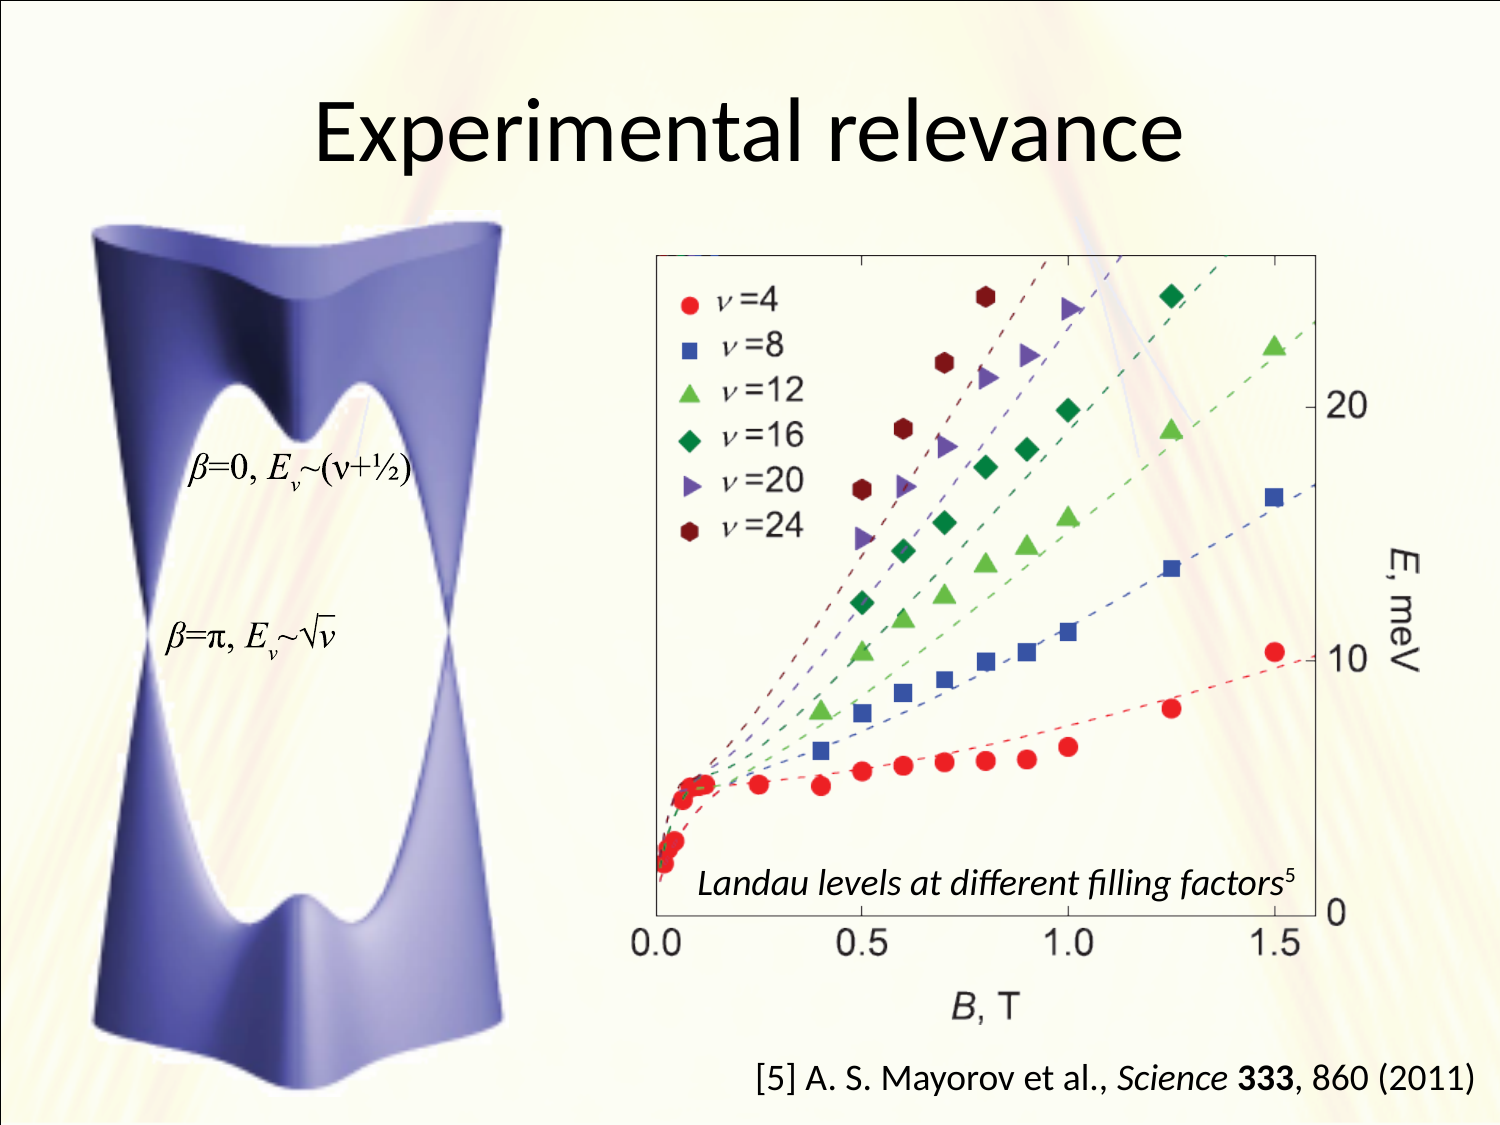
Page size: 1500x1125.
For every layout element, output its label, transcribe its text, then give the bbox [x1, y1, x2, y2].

picture [83, 210, 509, 1097]
text_box [0, 0, 1500, 1125]
text_box [5] A. S. Mayorov et al., Science 333, 860 (2011) [752, 1060, 1479, 1111]
picture [631, 255, 1420, 1025]
text_box Landau levels at different filling factors5 [694, 864, 1301, 915]
title Experimental relevance [75, 46, 1426, 231]
